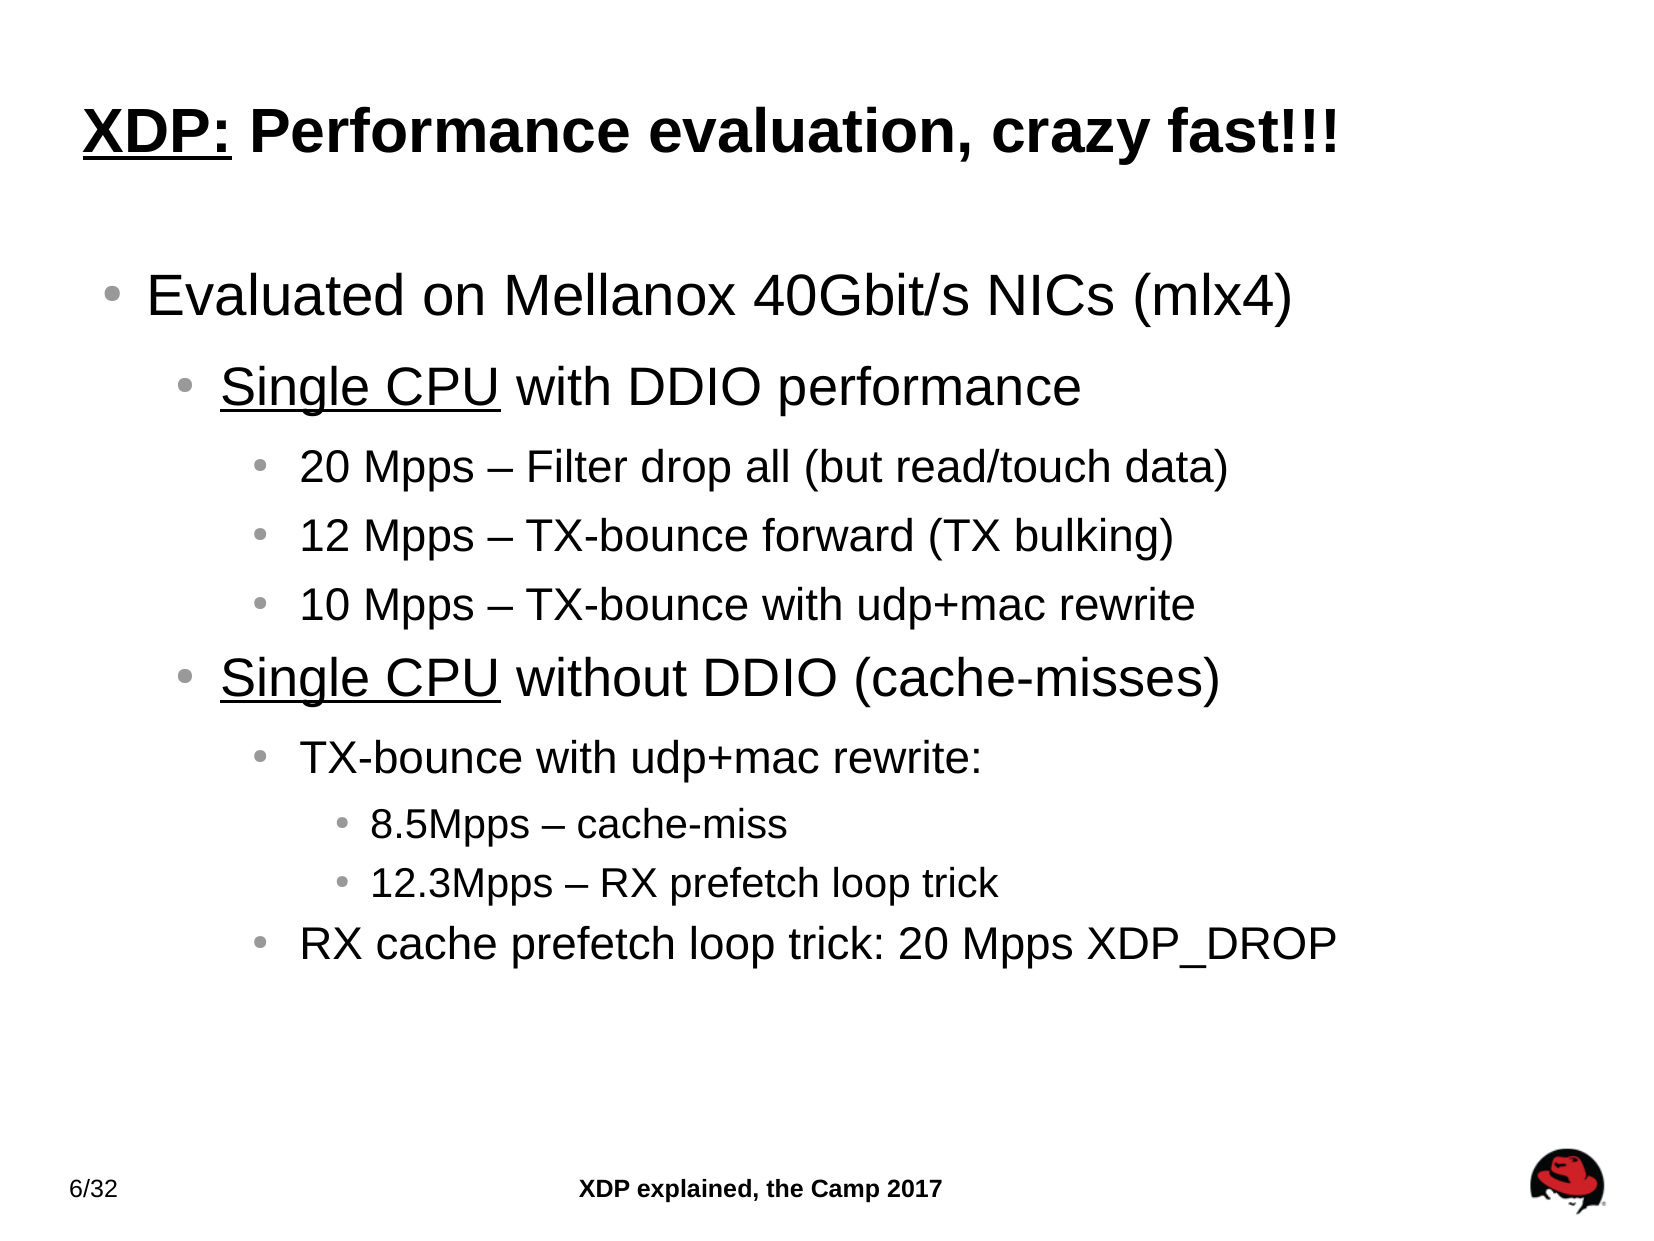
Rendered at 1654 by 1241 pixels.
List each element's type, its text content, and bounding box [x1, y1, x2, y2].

list Evaluated on Mellanox 40Gbit/s NICs (mlx4) Single CPU with DDIO performance 20 Mpps – Filter drop all (but read/touch data) 12 Mpps – TX-bounce forward (TX bulking) 10 Mpps – TX-bounce with udp+mac rewrite Single CPU without DDIO (cache-misses) TX-bounce with udp+mac rewrite: 8.5Mpps – cache-miss 12.3Mpps – RX prefetch loop trick RX cache prefetch loop trick: 20 Mpps XDP_DROP [86, 262, 1575, 1163]
picture [1529, 1146, 1612, 1224]
title XDP: Performance evaluation, crazy fast!!! [82, 37, 1571, 226]
